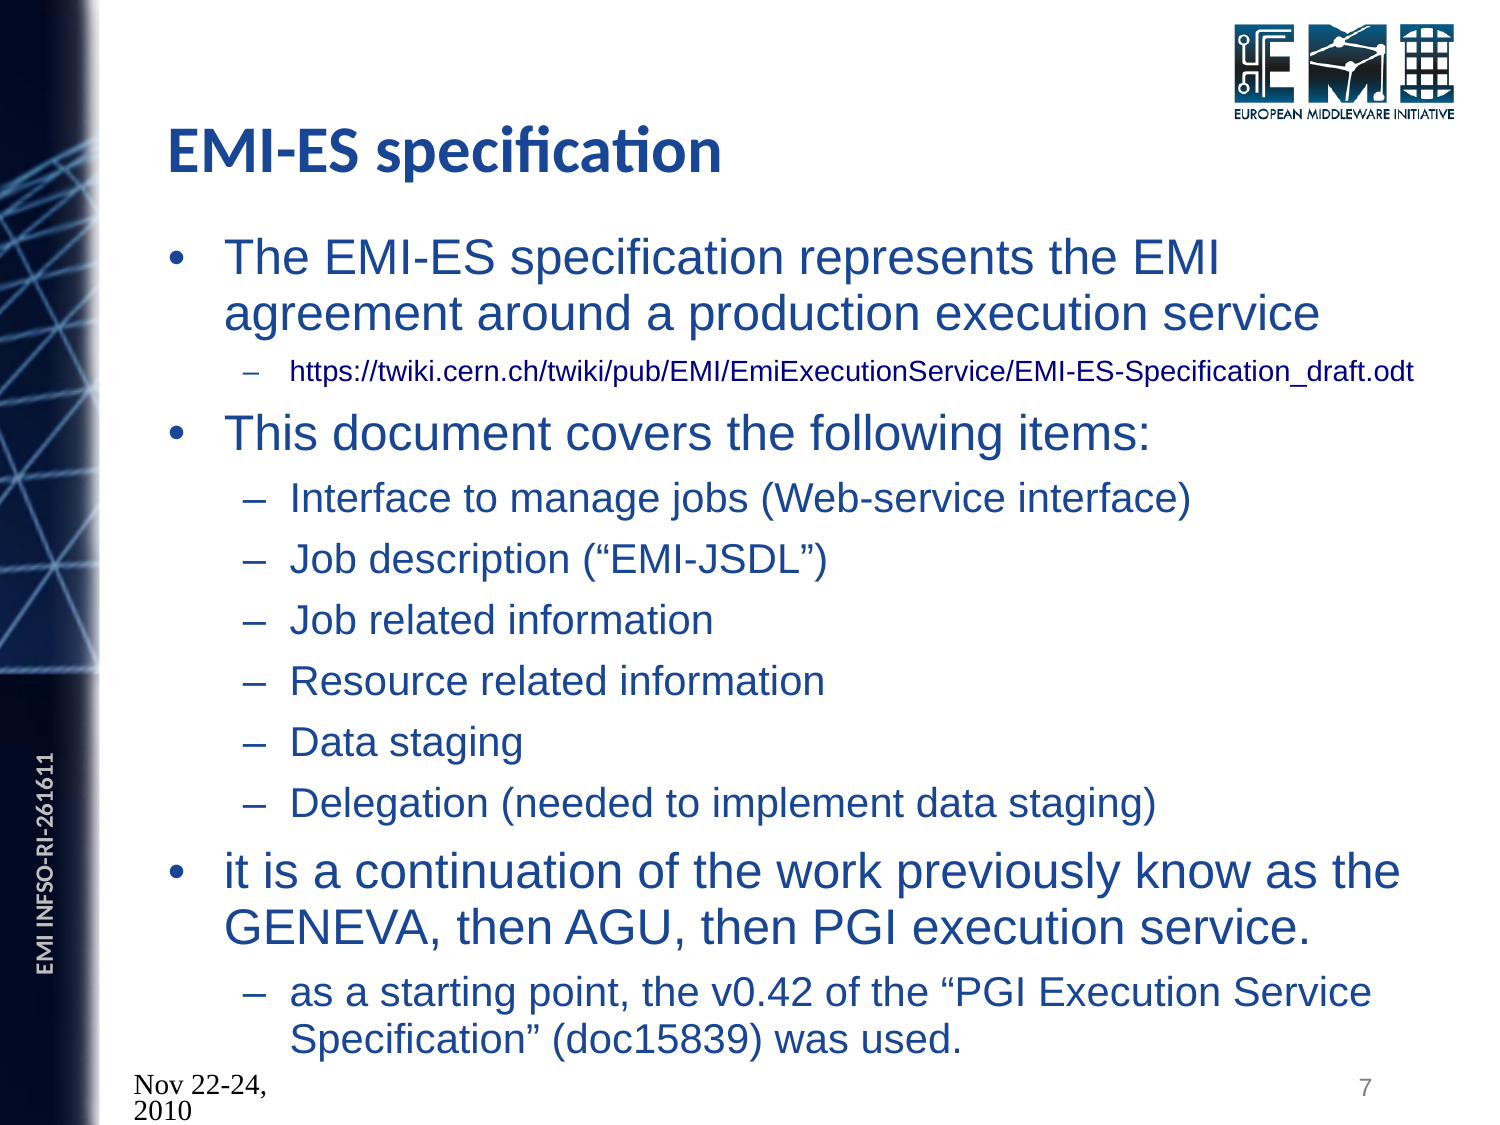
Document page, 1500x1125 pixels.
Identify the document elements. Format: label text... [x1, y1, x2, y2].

text_box <number> [1343, 1073, 1426, 1123]
picture [0, 0, 111, 1125]
picture [1185, 8, 1500, 140]
text_box EMI-ES specification [153, 115, 1388, 212]
list The EMI-ES specification represents the EMI agreement around a production execution service https://twiki.cern.ch/twiki/pub/EMI/EmiExecutionService/EMI-ES-Specification_draft.odt This document covers the following items: Interface to manage jobs (Web-service interface) Job description (“EMI-JSDL”) Job related information Resource related information Data staging Delegation (needed to implement data staging) it is a continuation of the work previously know as the GENEVA, then AGU, then PGI execution service. as a starting point, the v0.42 of the “PGI Execution Service Specification” (doc15839) was used. [153, 221, 1463, 1073]
